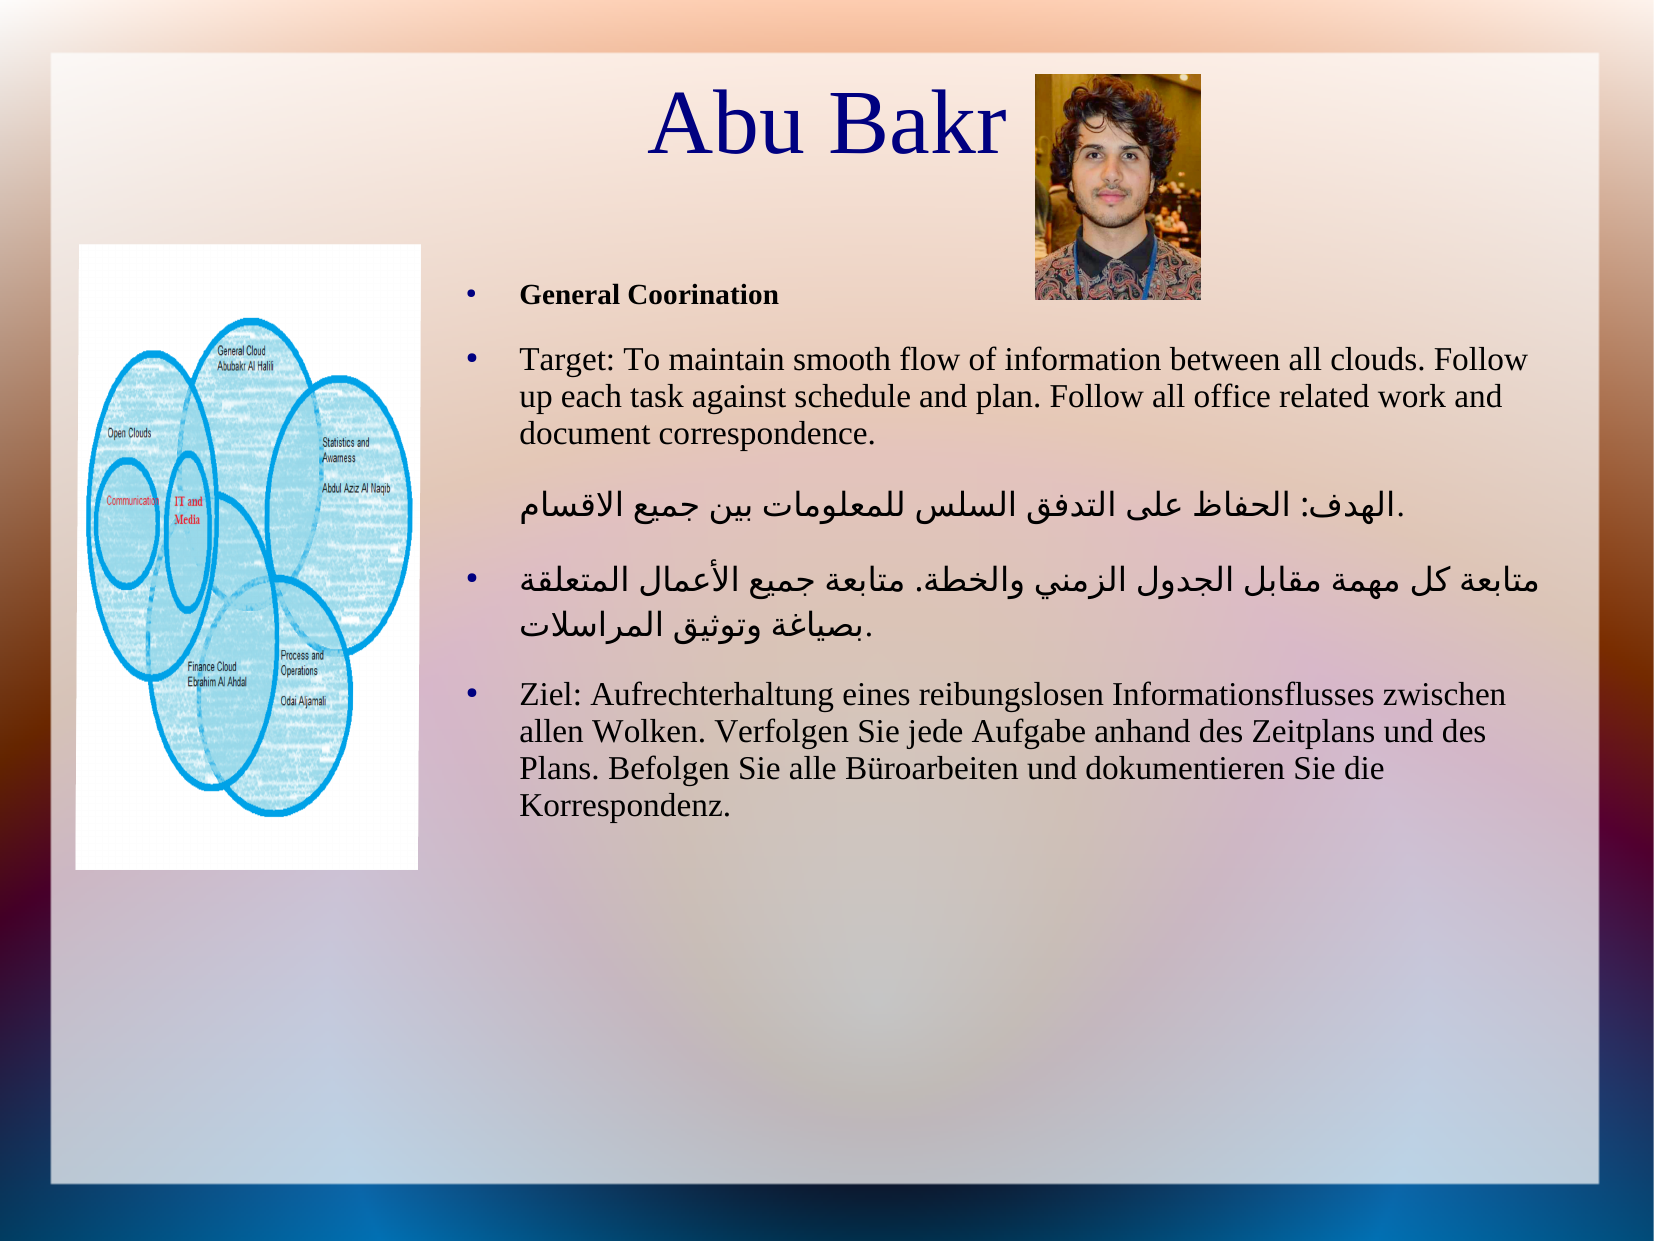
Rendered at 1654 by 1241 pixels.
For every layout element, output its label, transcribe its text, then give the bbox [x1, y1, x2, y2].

picture [0, 0, 1654, 1241]
title Abu Bakr [121, 19, 1534, 227]
list General Coorination Target: To maintain smooth flow of information between all clouds. Follow up each task against schedule and plan. Follow all office related work and document correspondence. الهدف: الحفاظ على التدفق السلس للمعلومات بين جميع الاقسام. متابعة كل مهمة مقابل الجدول الزمني والخطة. متابعة جميع الأعمال المتعلقة بصياغة وتوثيق المراسلات. Ziel: Aufrechterhaltung eines reibungslosen Informationsflusses zwischen allen Wolken. Verfolgen Sie jede Aufgabe anhand des Zeitplans und des Plans. Befolgen Sie alle Büroarbeiten und dokumentieren Sie die Korrespondenz. [448, 278, 1561, 976]
